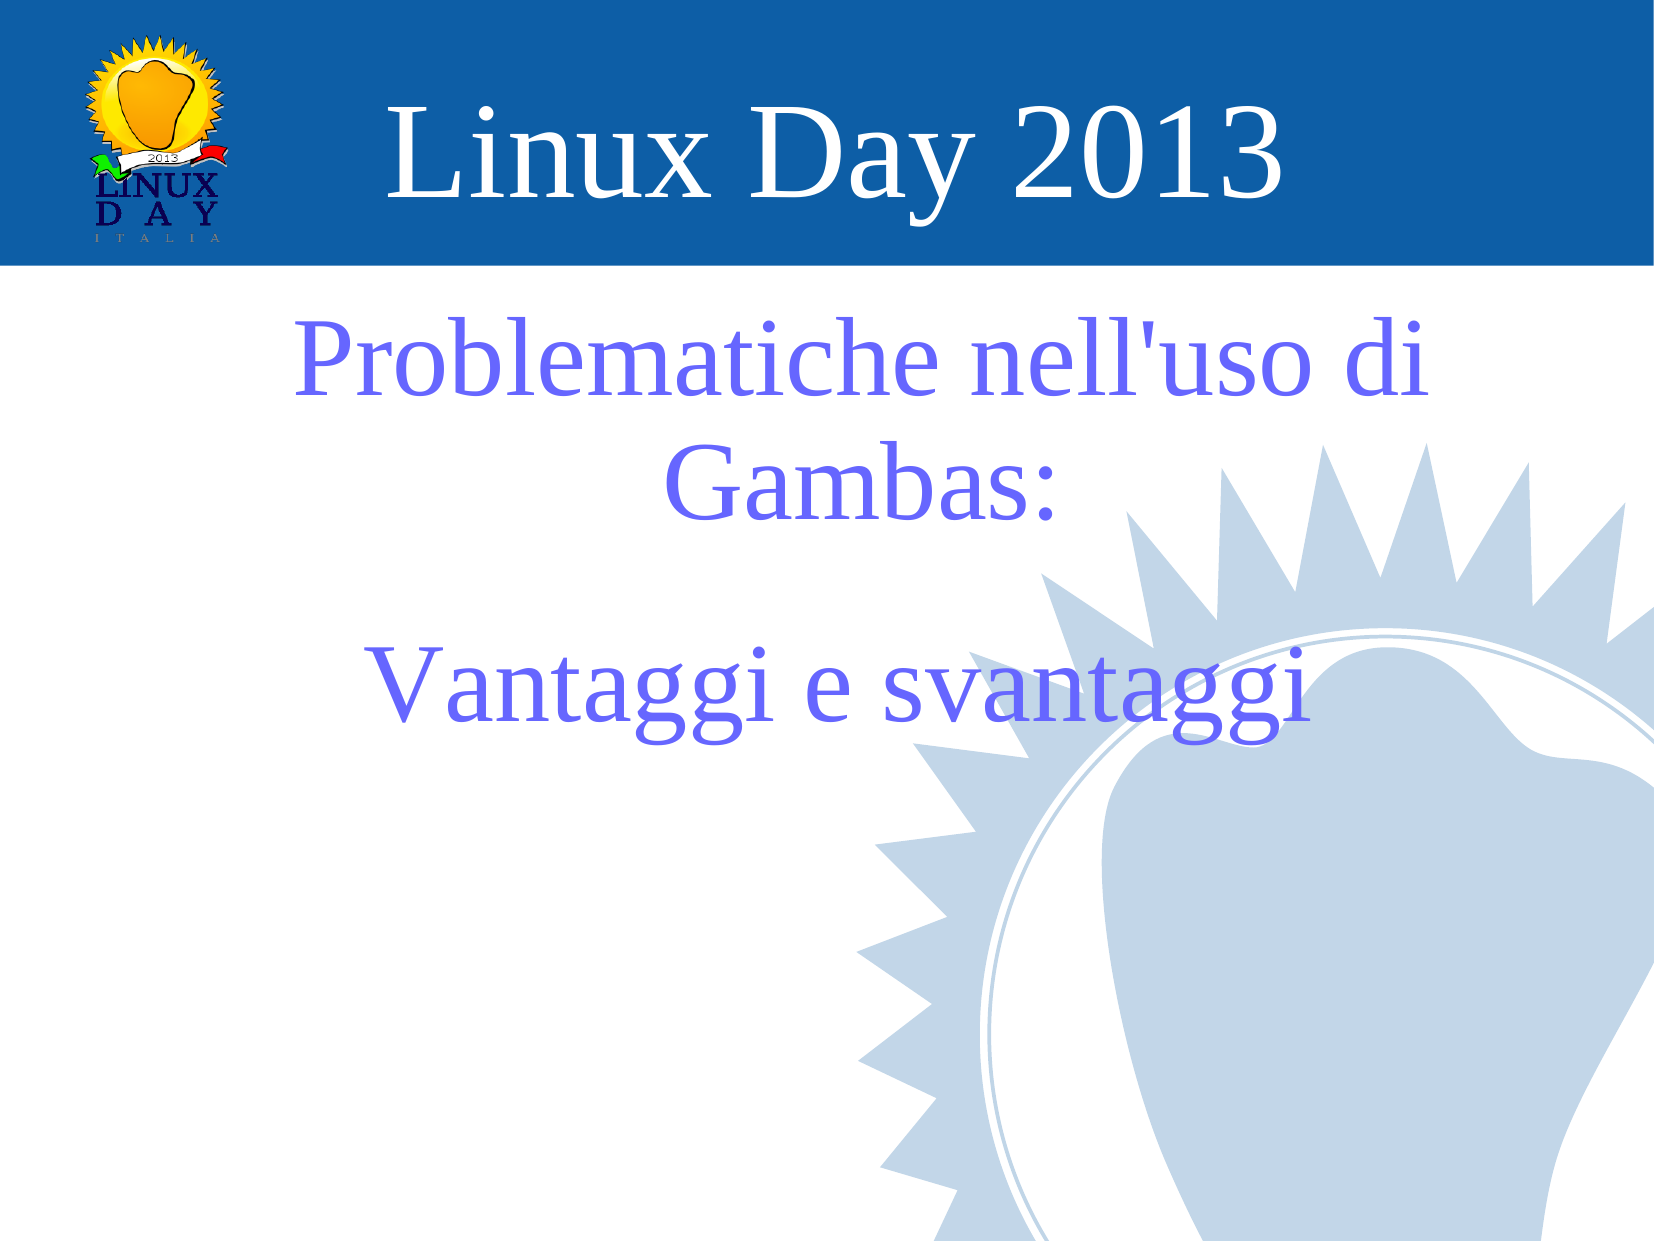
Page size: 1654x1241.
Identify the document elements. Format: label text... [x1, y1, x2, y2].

title Linux Day 2013 [237, 47, 1489, 255]
list Problematiche nell'uso di Gambas: [129, 295, 1524, 545]
picture [76, 14, 237, 262]
text_box Vantaggi e svantaggi [224, 614, 1453, 754]
